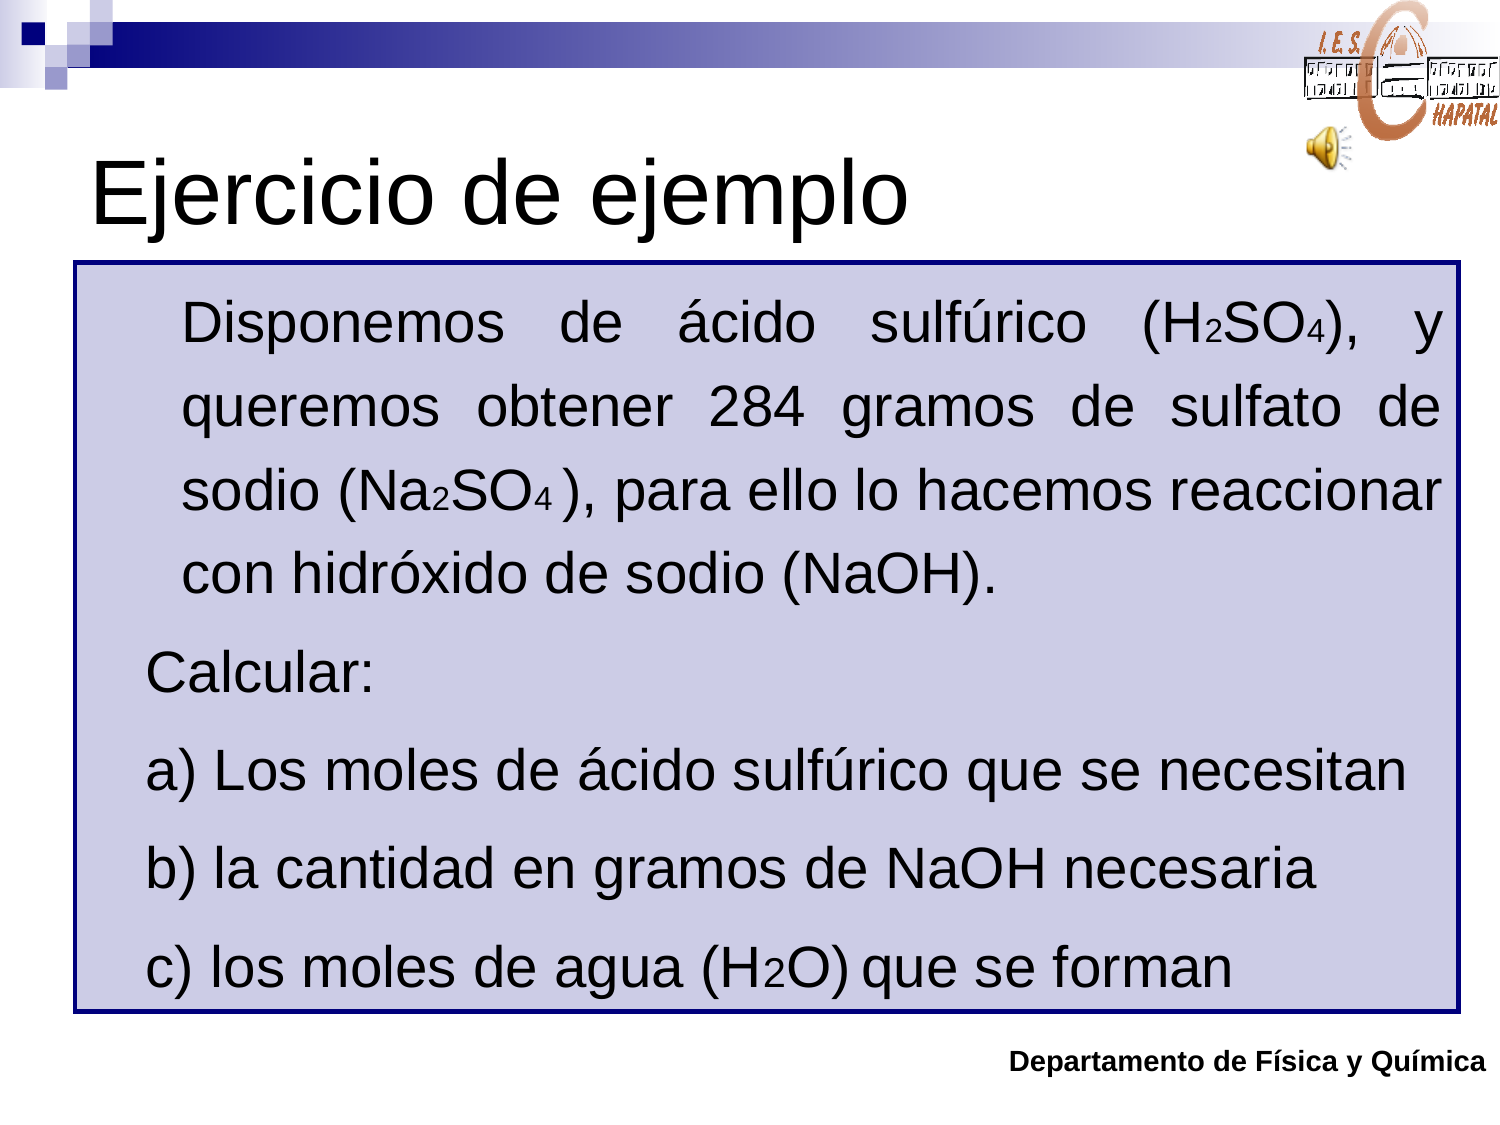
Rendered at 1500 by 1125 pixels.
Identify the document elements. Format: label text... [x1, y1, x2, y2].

title Ejercicio de ejemplo [75, 75, 1426, 260]
picture [1304, 0, 1500, 141]
picture [1305, 125, 1356, 176]
list Disponemos de ácido sulfúrico (H2SO4), y queremos obtener 284 gramos de sulfato de sodio (Na2SO4 ), para ello lo hacemos reaccionar con hidróxido de sodio (NaOH). Calcular: a) Los moles de ácido sulfúrico que se necesitan b) la cantidad en gramos de NaOH necesaria c) los moles de agua (H2O) que se forman [74, 262, 1459, 1012]
